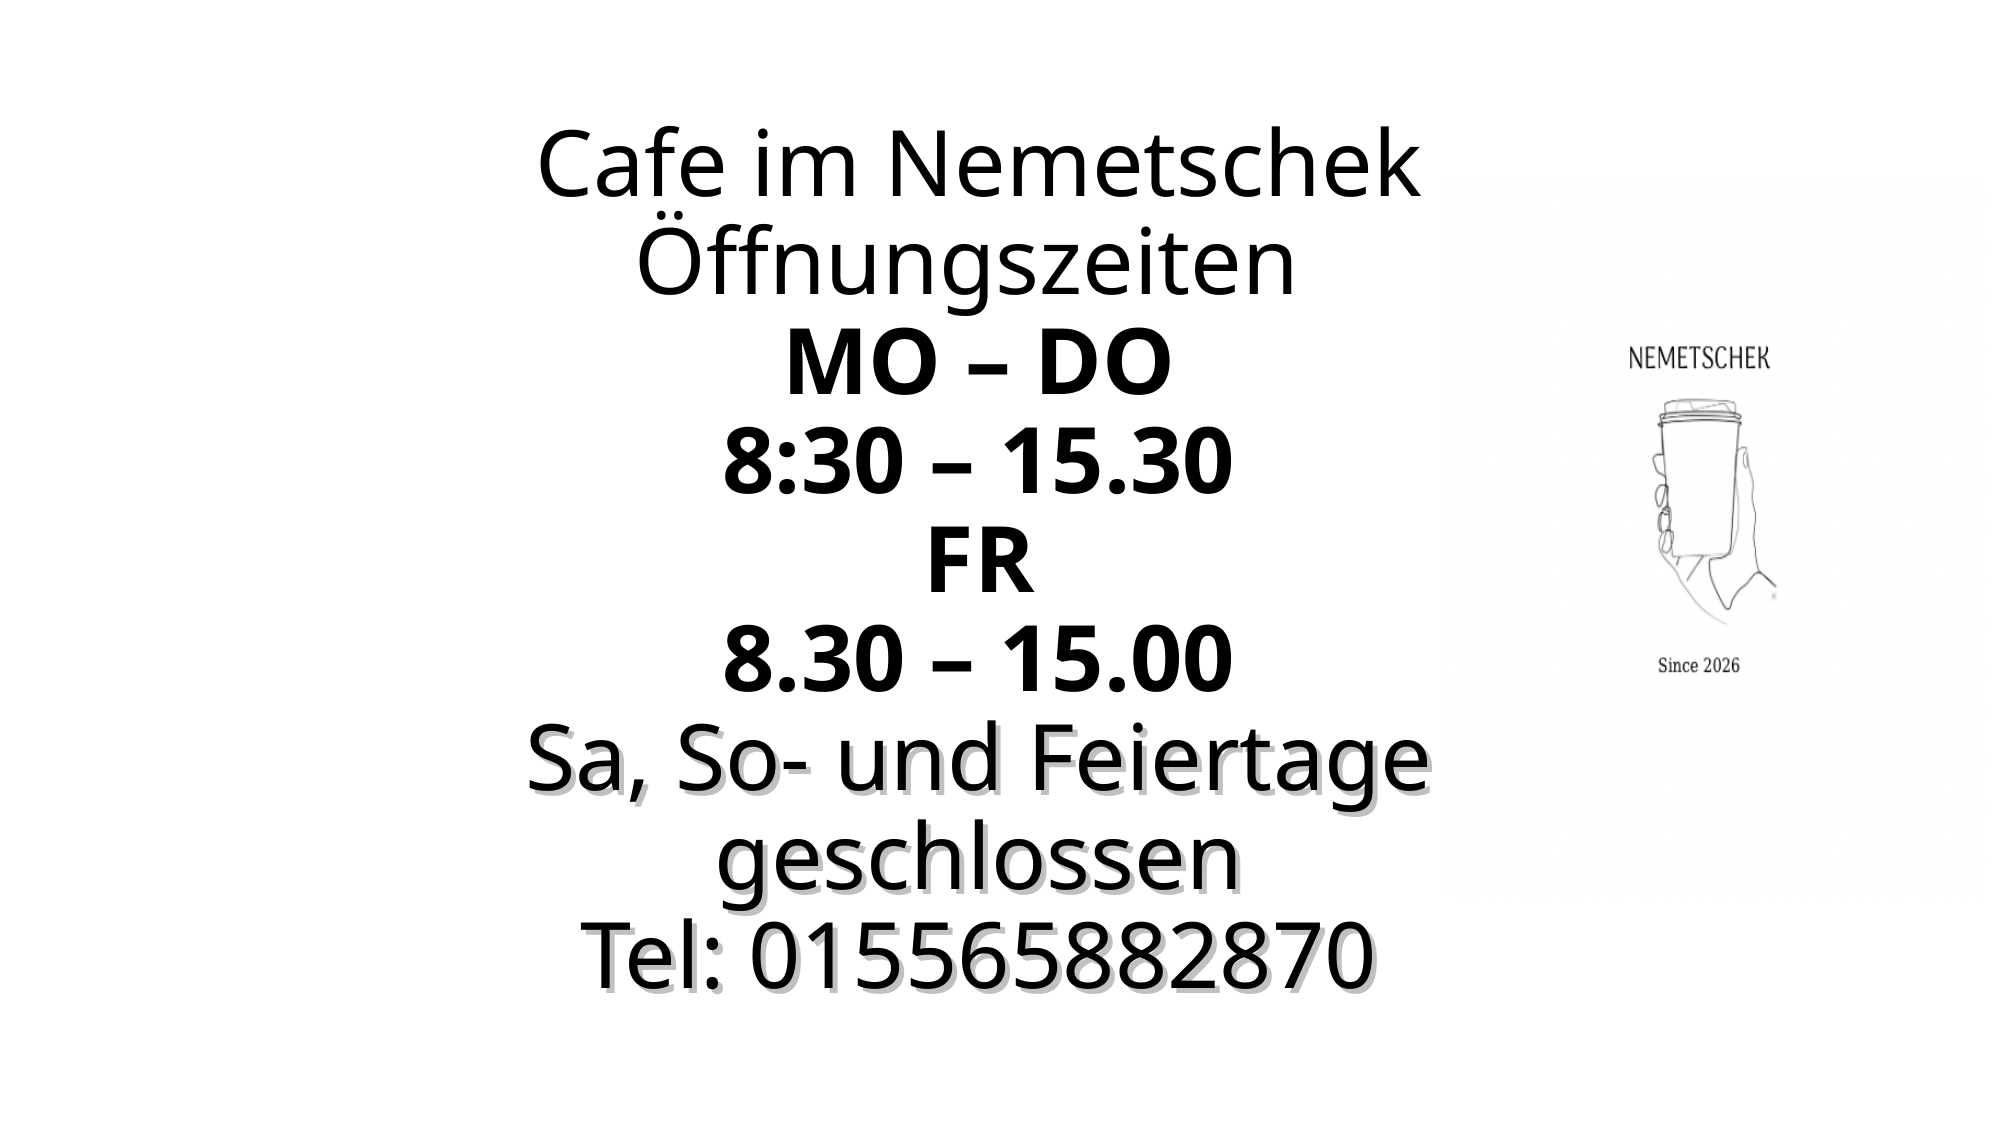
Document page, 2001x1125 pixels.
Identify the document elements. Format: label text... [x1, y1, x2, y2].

title Cafe im Nemetschek Öffnungszeiten MO – DO 8:30 – 15.30 FR 8.30 – 15.00 Sa, So- und Feiertage geschlossen Tel: 015565882870 [423, 0, 1536, 1125]
picture [1536, 175, 1988, 902]
